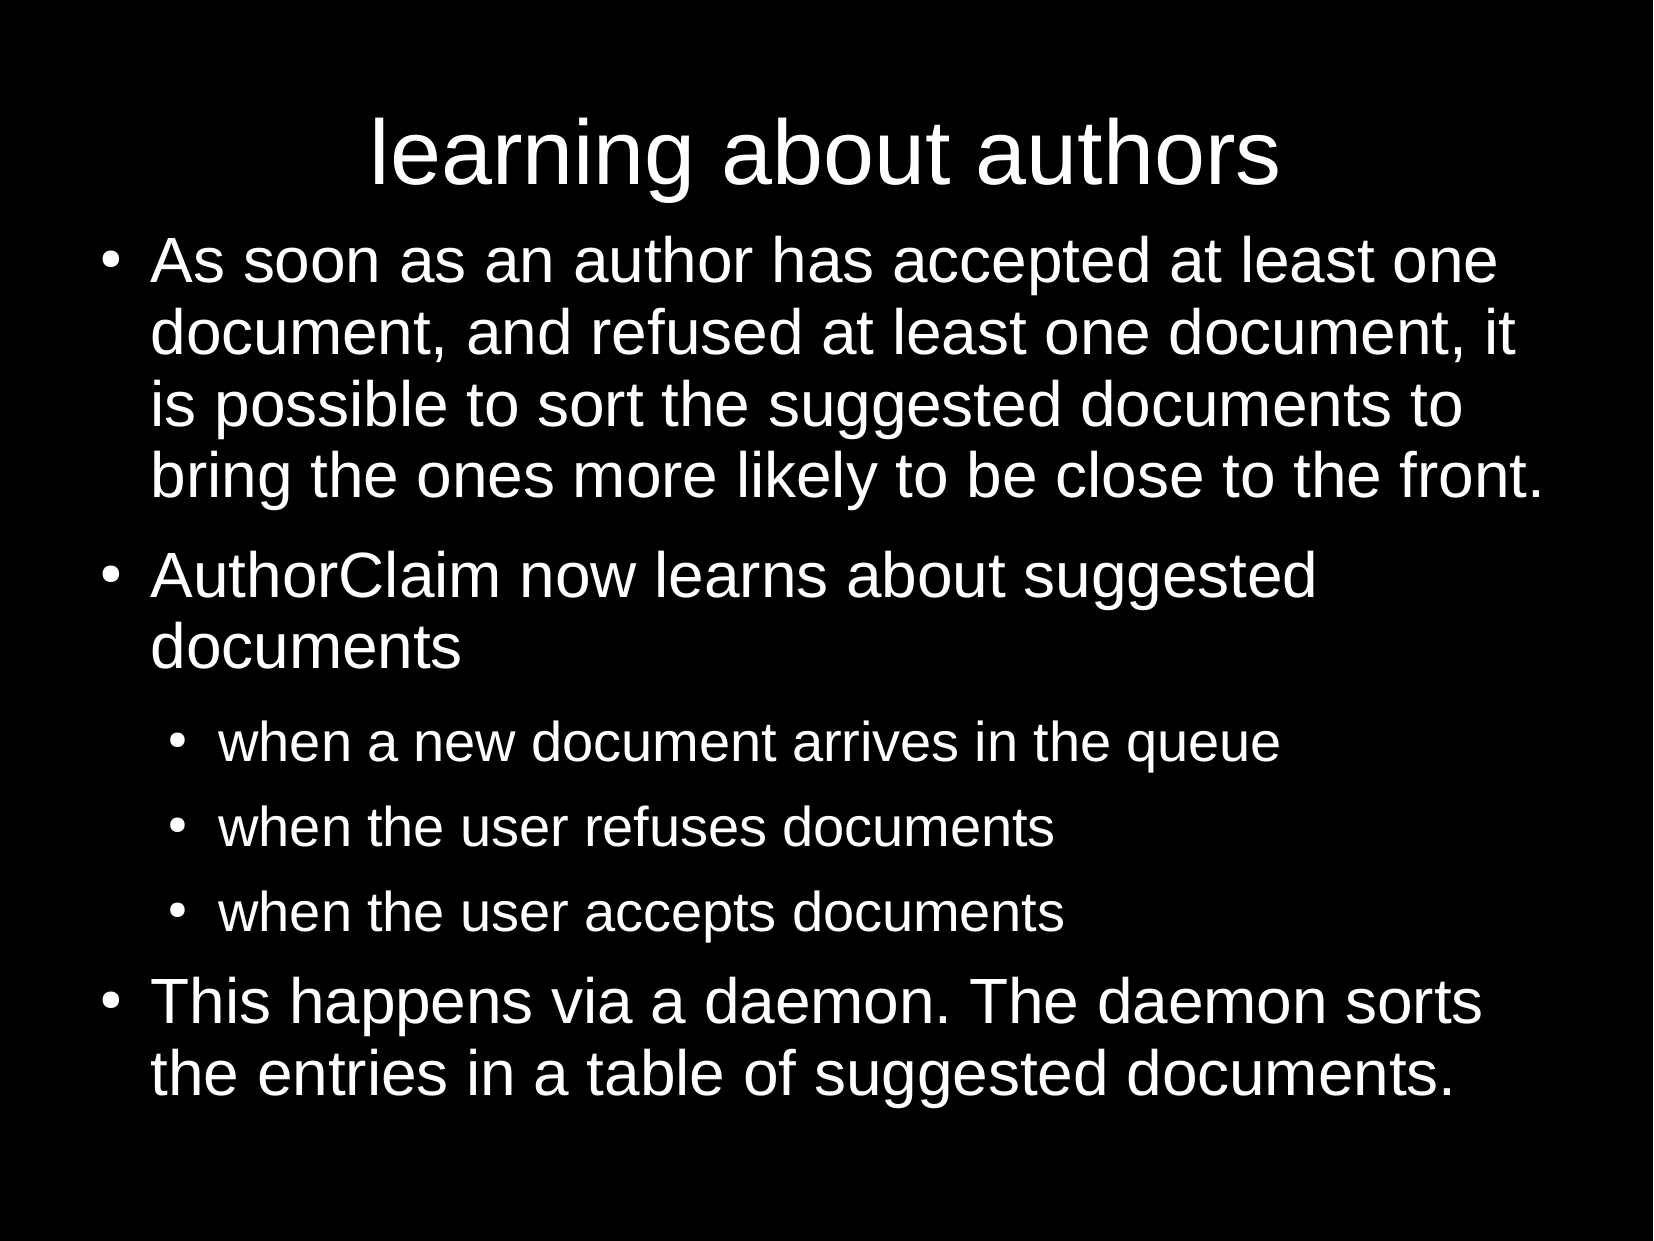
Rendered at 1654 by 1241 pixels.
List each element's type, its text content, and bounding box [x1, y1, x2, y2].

title learning about authors [82, 56, 1571, 225]
list As soon as an author has accepted at least one document, and refused at least one document, it is possible to sort the suggested documents to bring the ones more likely to be close to the front. AuthorClaim now learns about suggested documents when a new document arrives in the queue when the user refuses documents when the user accepts documents This happens via a daemon. The daemon sorts the entries in a table of suggested documents. [82, 225, 1571, 1163]
